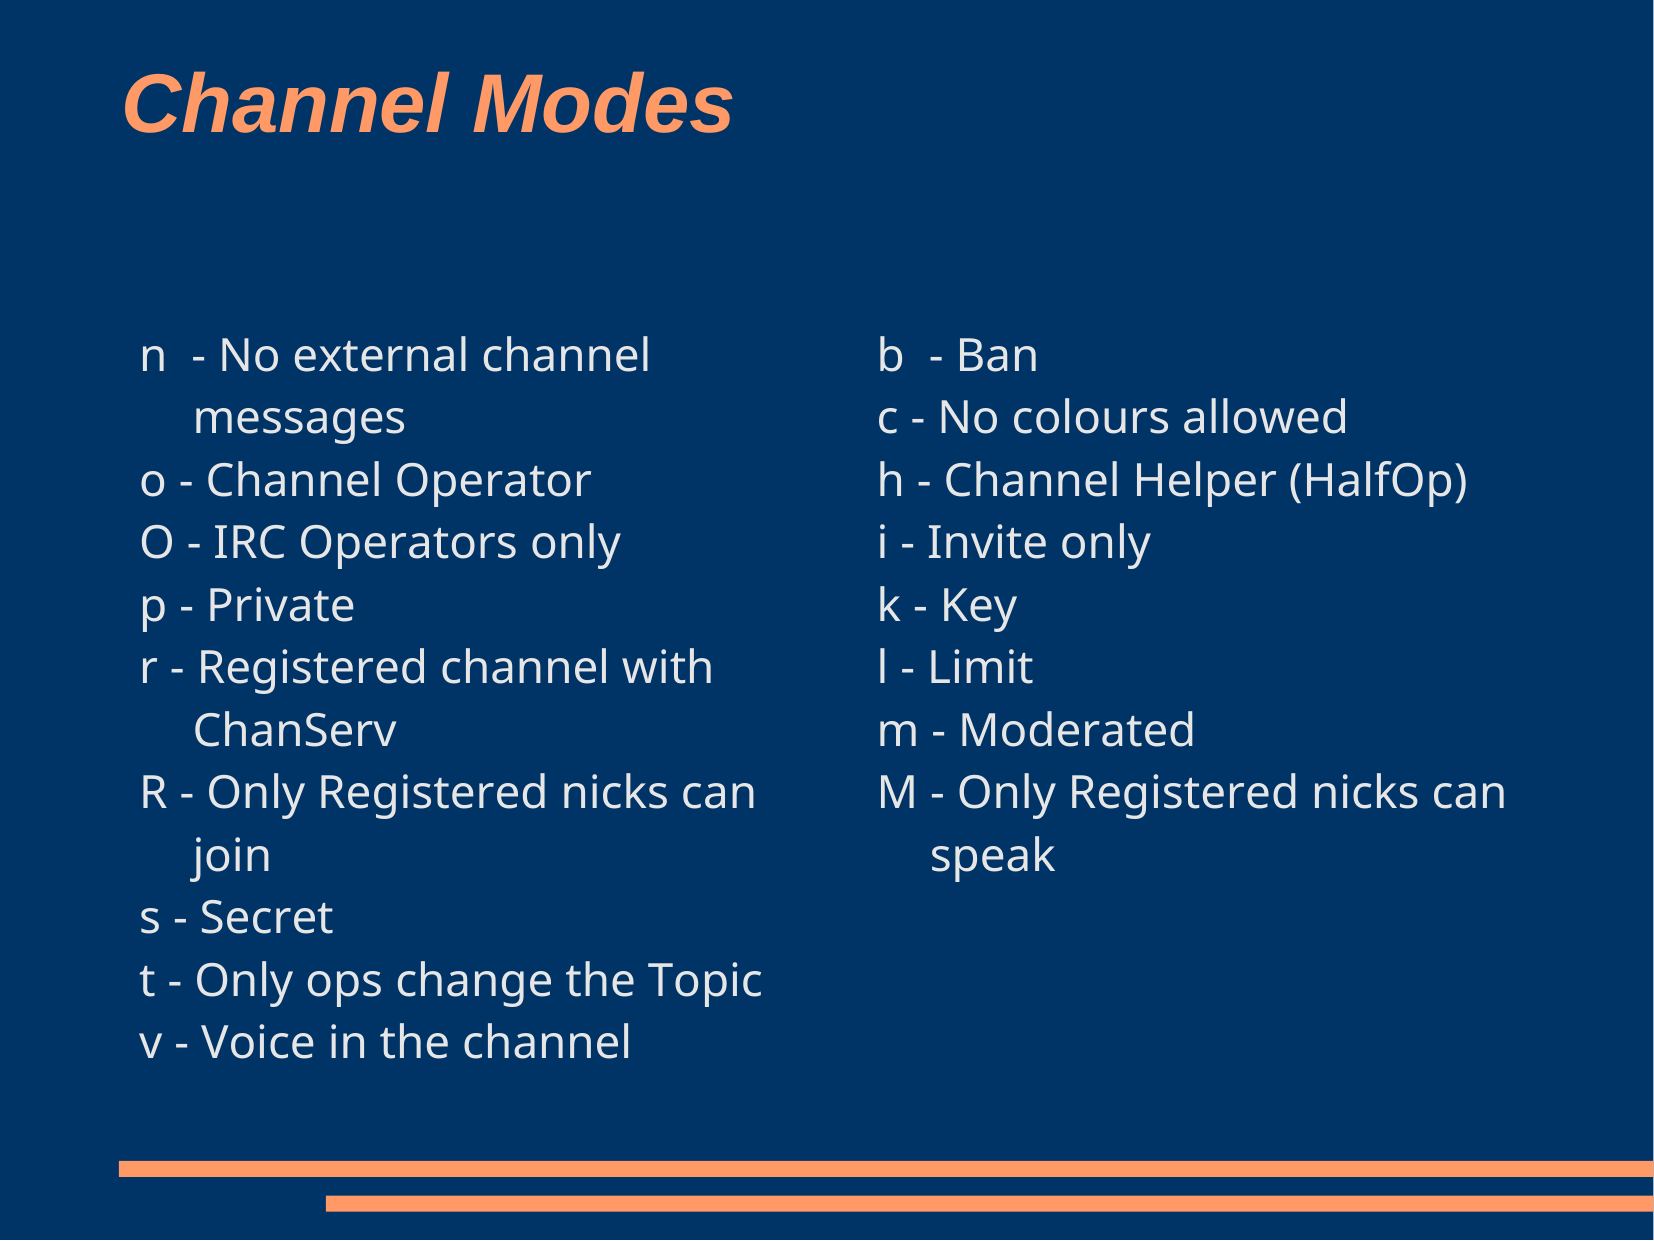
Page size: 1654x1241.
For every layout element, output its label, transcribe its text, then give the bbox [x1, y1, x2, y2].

list b - Ban c - No colours allowed h - Channel Helper (HalfOp) i - Invite only k - Key l - Limit m - Moderated M - Only Registered nicks can speak [858, 322, 1562, 1133]
title Channel Modes [121, 46, 1534, 254]
list n - No external channel messages o - Channel Operator O - IRC Operators only p - Private r - Registered channel with ChanServ R - Only Registered nicks can join s - Secret t - Only ops change the Topic v - Voice in the channel [121, 322, 824, 1133]
